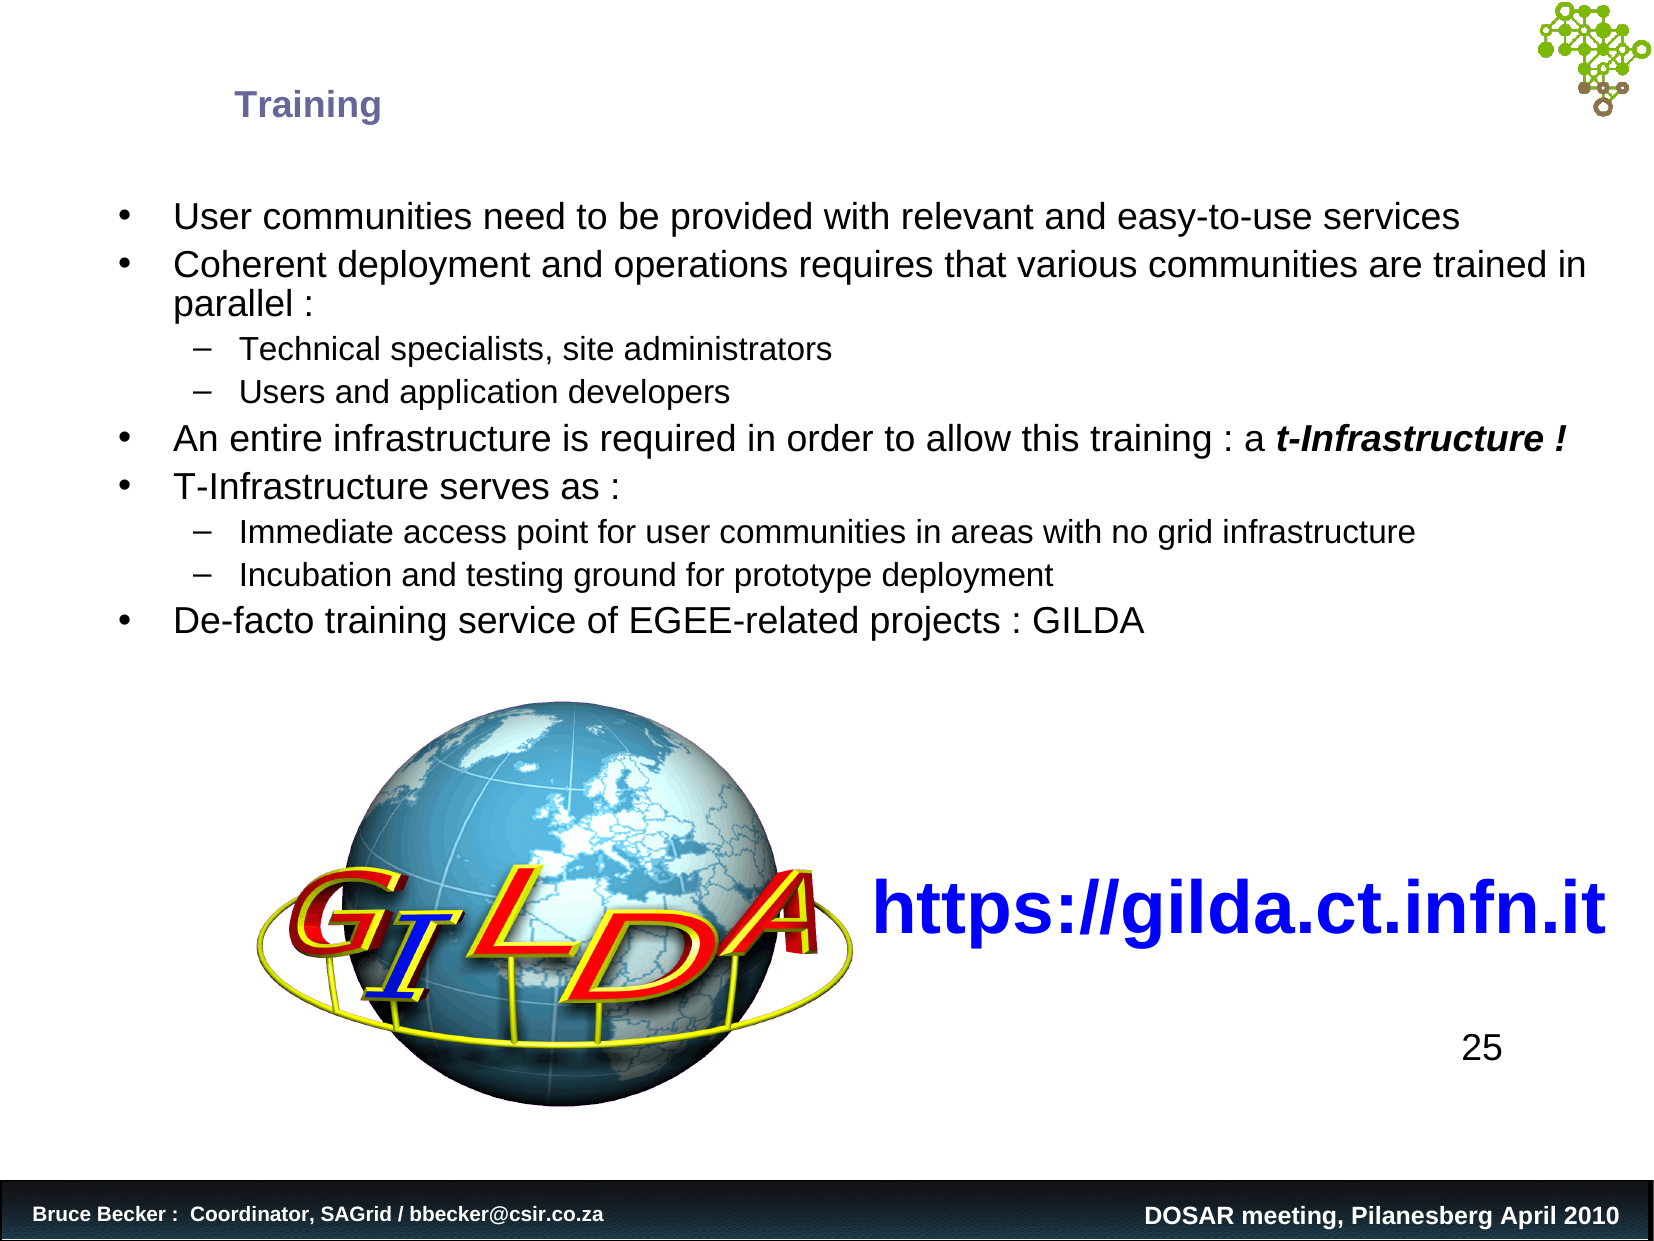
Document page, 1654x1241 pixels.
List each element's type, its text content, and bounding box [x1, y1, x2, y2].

picture [0, 590, 1654, 1241]
text_box https://gilda.ct.infn.it [856, 858, 1565, 975]
picture [1534, 0, 1654, 119]
title Training [234, 34, 1595, 173]
list User communities need to be provided with relevant and easy-to-use services Coherent deployment and operations requires that various communities are trained in parallel : Technical specialists, site administrators Users and application developers An entire infrastructure is required in order to allow this training : a t-Infrastructure ! T-Infrastructure serves as : Immediate access point for user communities in areas with no grid infrastructure Incubation and testing ground for prototype deployment De-facto training service of EGEE-related projects : GILDA [118, 192, 1595, 997]
